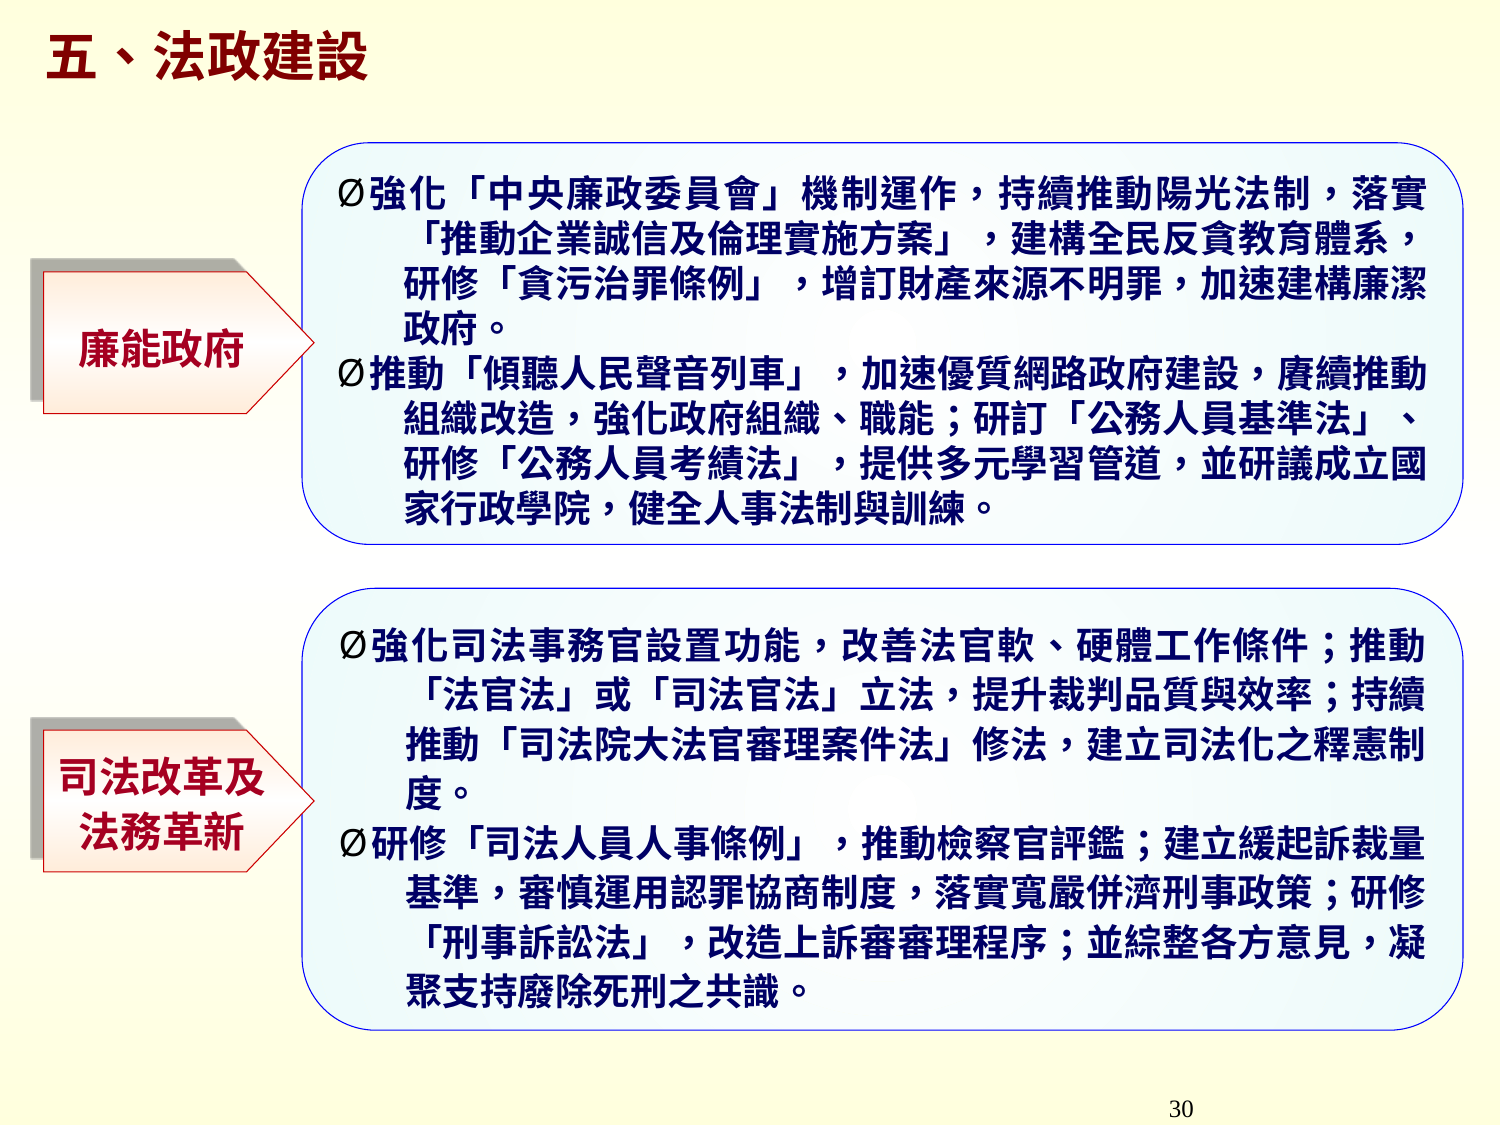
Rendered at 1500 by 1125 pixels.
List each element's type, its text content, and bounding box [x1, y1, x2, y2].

text_box 強化司法事務官設置功能，改善法官軟、硬體工作條件；推動「法官法」或「司法官法」立法，提升裁判品質與效率；持續推動「司法院大法官審理案件法」修法，建立司法化之釋憲制度。 研修「司法人員人事條例」，推動檢察官評鑑；建立緩起訴裁量基準，審慎運用認罪協商制度，落實寬嚴併濟刑事政策；研修「刑事訴訟法」，改造上訴審審理程序；並綜整各方意見，凝聚支持廢除死刑之共識。 [302, 588, 1464, 1031]
text_box [1153, 1055, 1500, 1125]
text_box 司法改革及 法務革新 [43, 730, 315, 872]
text_box 強化「中央廉政委員會」機制運作，持續推動陽光法制，落實「推動企業誠信及倫理實施方案」，建構全民反貪教育體系，研修「貪污治罪條例」，增訂財產來源不明罪，加速建構廉潔政府。 推動「傾聽人民聲音列車」，加速優質網路政府建設，賡續推動組織改造，強化政府組織、職能；研訂「公務人員基準法」、研修「公務人員考績法」，提供多元學習管道，並研議成立國家行政學院，健全人事法制與訓練。 [302, 142, 1464, 545]
text_box 五、法政建設 [29, 14, 1058, 95]
text_box 廉能政府 [43, 271, 315, 414]
